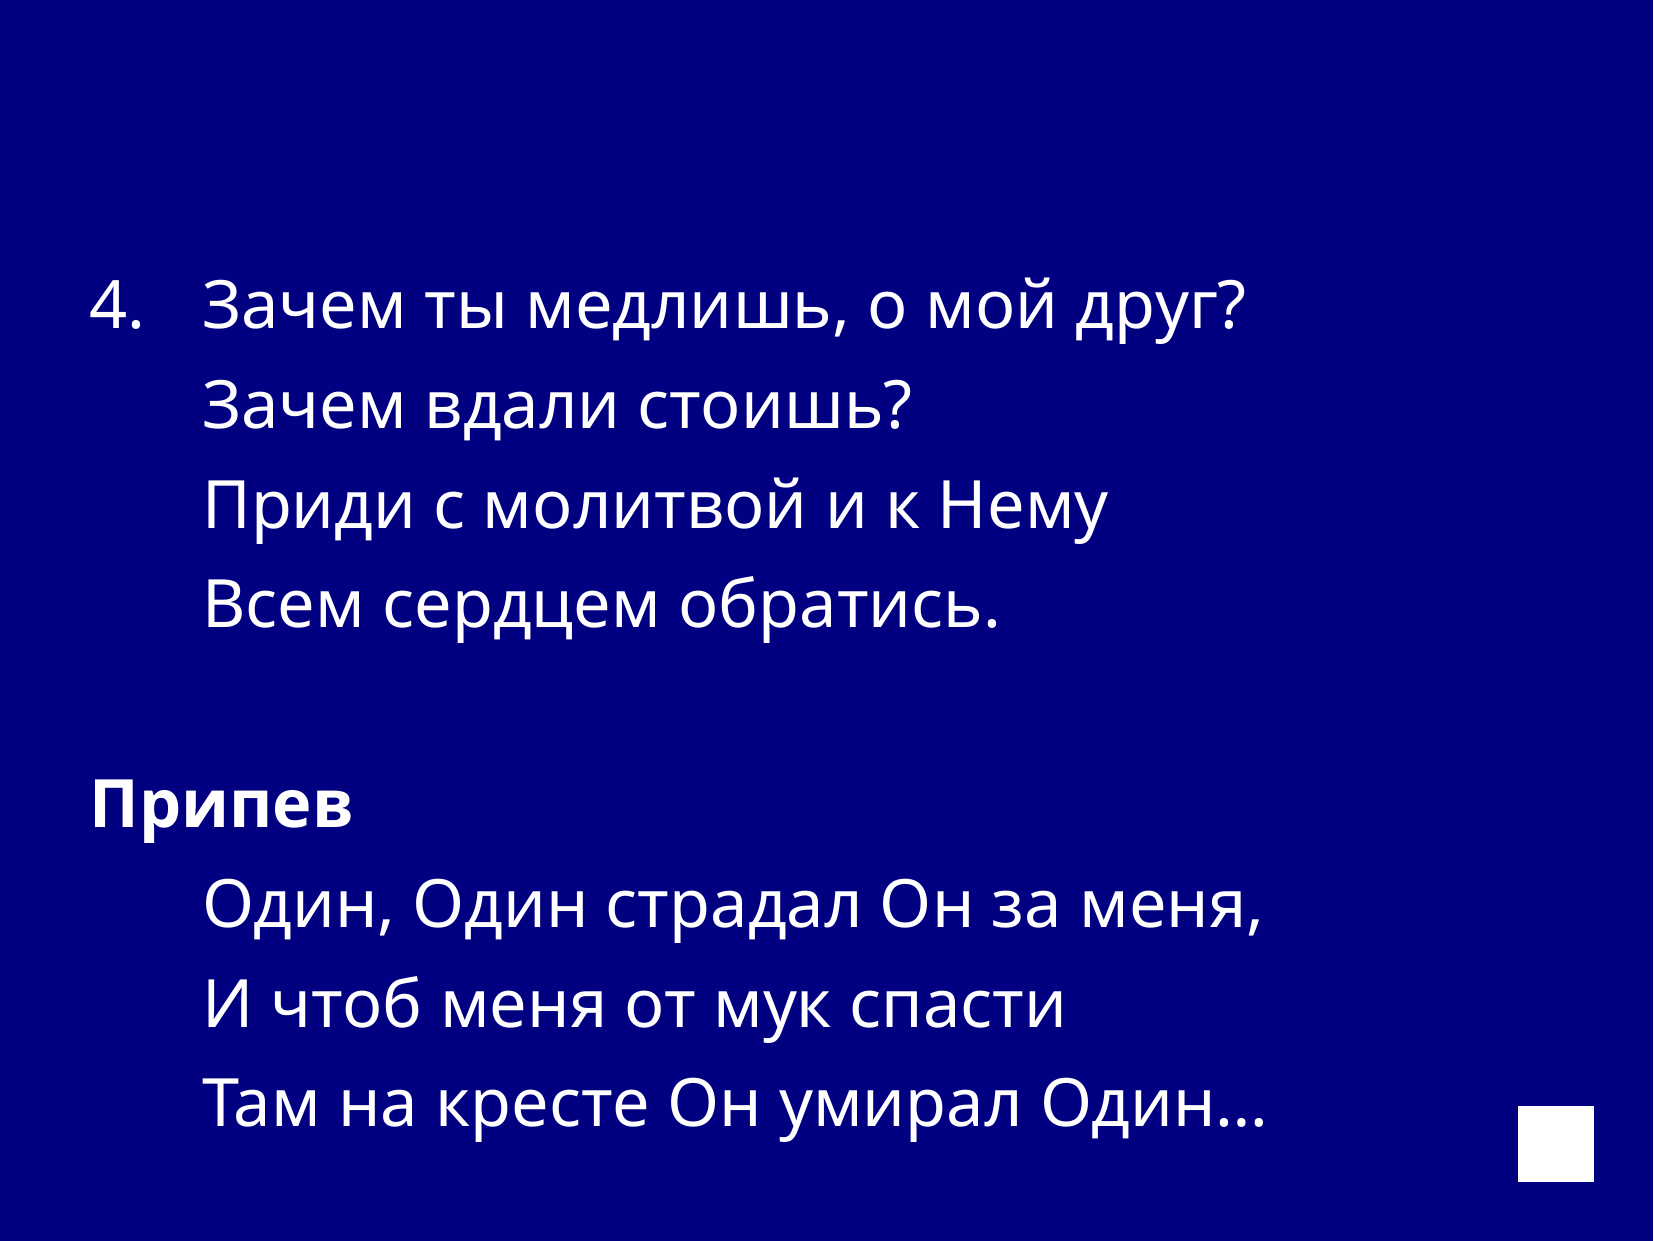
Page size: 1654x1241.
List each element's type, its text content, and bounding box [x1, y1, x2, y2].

text_box [1518, 1106, 1594, 1182]
text_box 4. Зачем ты медлишь, о мой друг? Зачем вдали стоишь? Приди с молитвой и к Нему Всем сердцем обратись. Припев Один, Один страдал Он за меня, И чтоб меня от мук спасти Там на кресте Он умирал Один… [75, 150, 1576, 1163]
